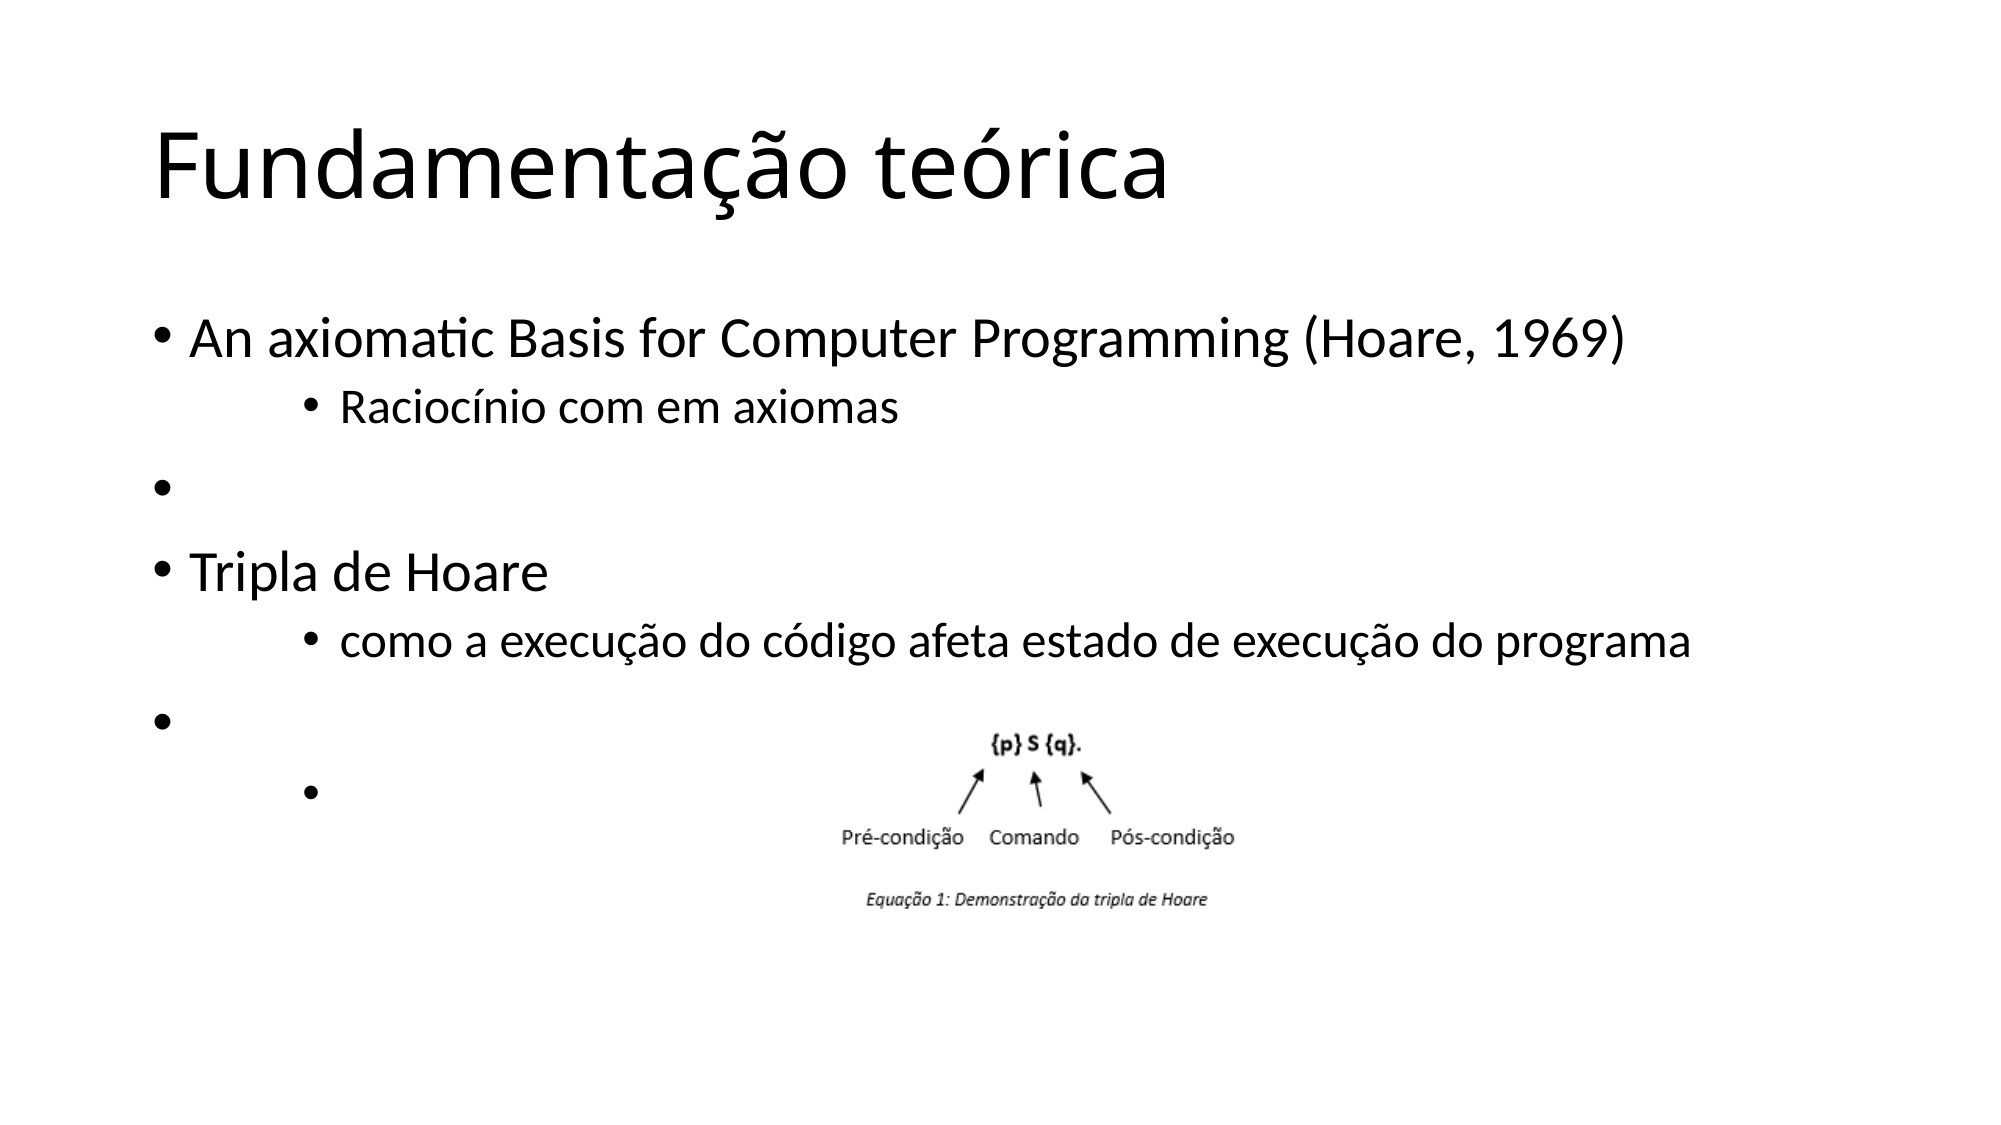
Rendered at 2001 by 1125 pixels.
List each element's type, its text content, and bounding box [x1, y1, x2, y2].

title Fundamentação teórica [137, 59, 1863, 278]
picture [793, 697, 1300, 931]
list An axiomatic Basis for Computer Programming (Hoare, 1969) Raciocínio com em axiomas Tripla de Hoare como a execução do código afeta estado de execução do programa [137, 299, 1863, 1014]
